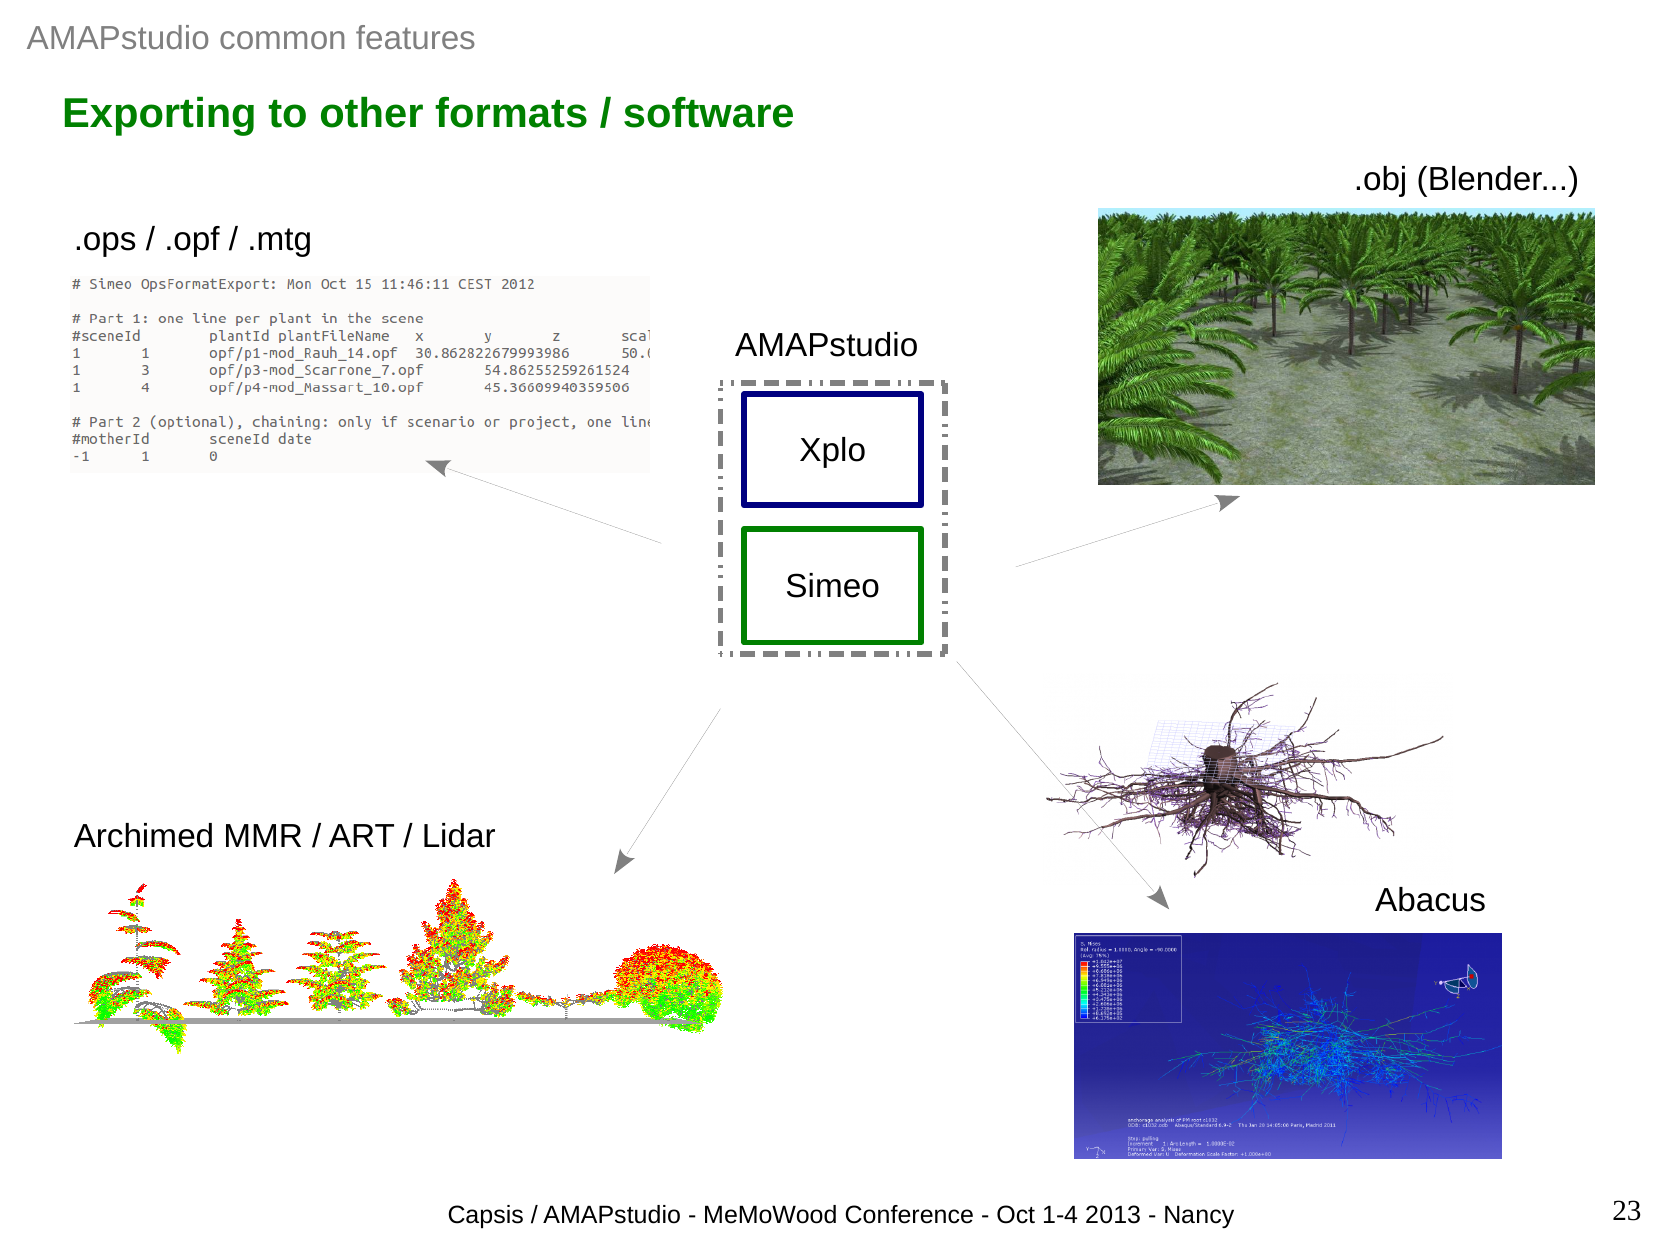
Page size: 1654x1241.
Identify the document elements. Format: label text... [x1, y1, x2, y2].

text_box Archimed MMR / ART / Lidar [59, 810, 662, 863]
text_box AMAPstudio common features [11, 11, 709, 64]
text_box AMAPstudio [720, 318, 945, 371]
picture [70, 276, 650, 473]
picture [1043, 673, 1453, 885]
picture [1074, 933, 1502, 1159]
text_box .ops / .opf / .mtg [59, 213, 426, 265]
picture [1098, 208, 1595, 485]
text_box Exporting to other formats / software [47, 82, 1654, 144]
text_box Xplo [744, 394, 922, 506]
text_box .obj (Blender...) [1228, 153, 1595, 206]
picture [1043, 764, 1147, 885]
text_box Capsis / AMAPstudio - MeMoWood Conference - Oct 1-4 2013 - Nancy [307, 1192, 1377, 1236]
text_box Simeo [744, 528, 922, 643]
text_box Abacus [1276, 874, 1502, 926]
picture [70, 862, 733, 1063]
